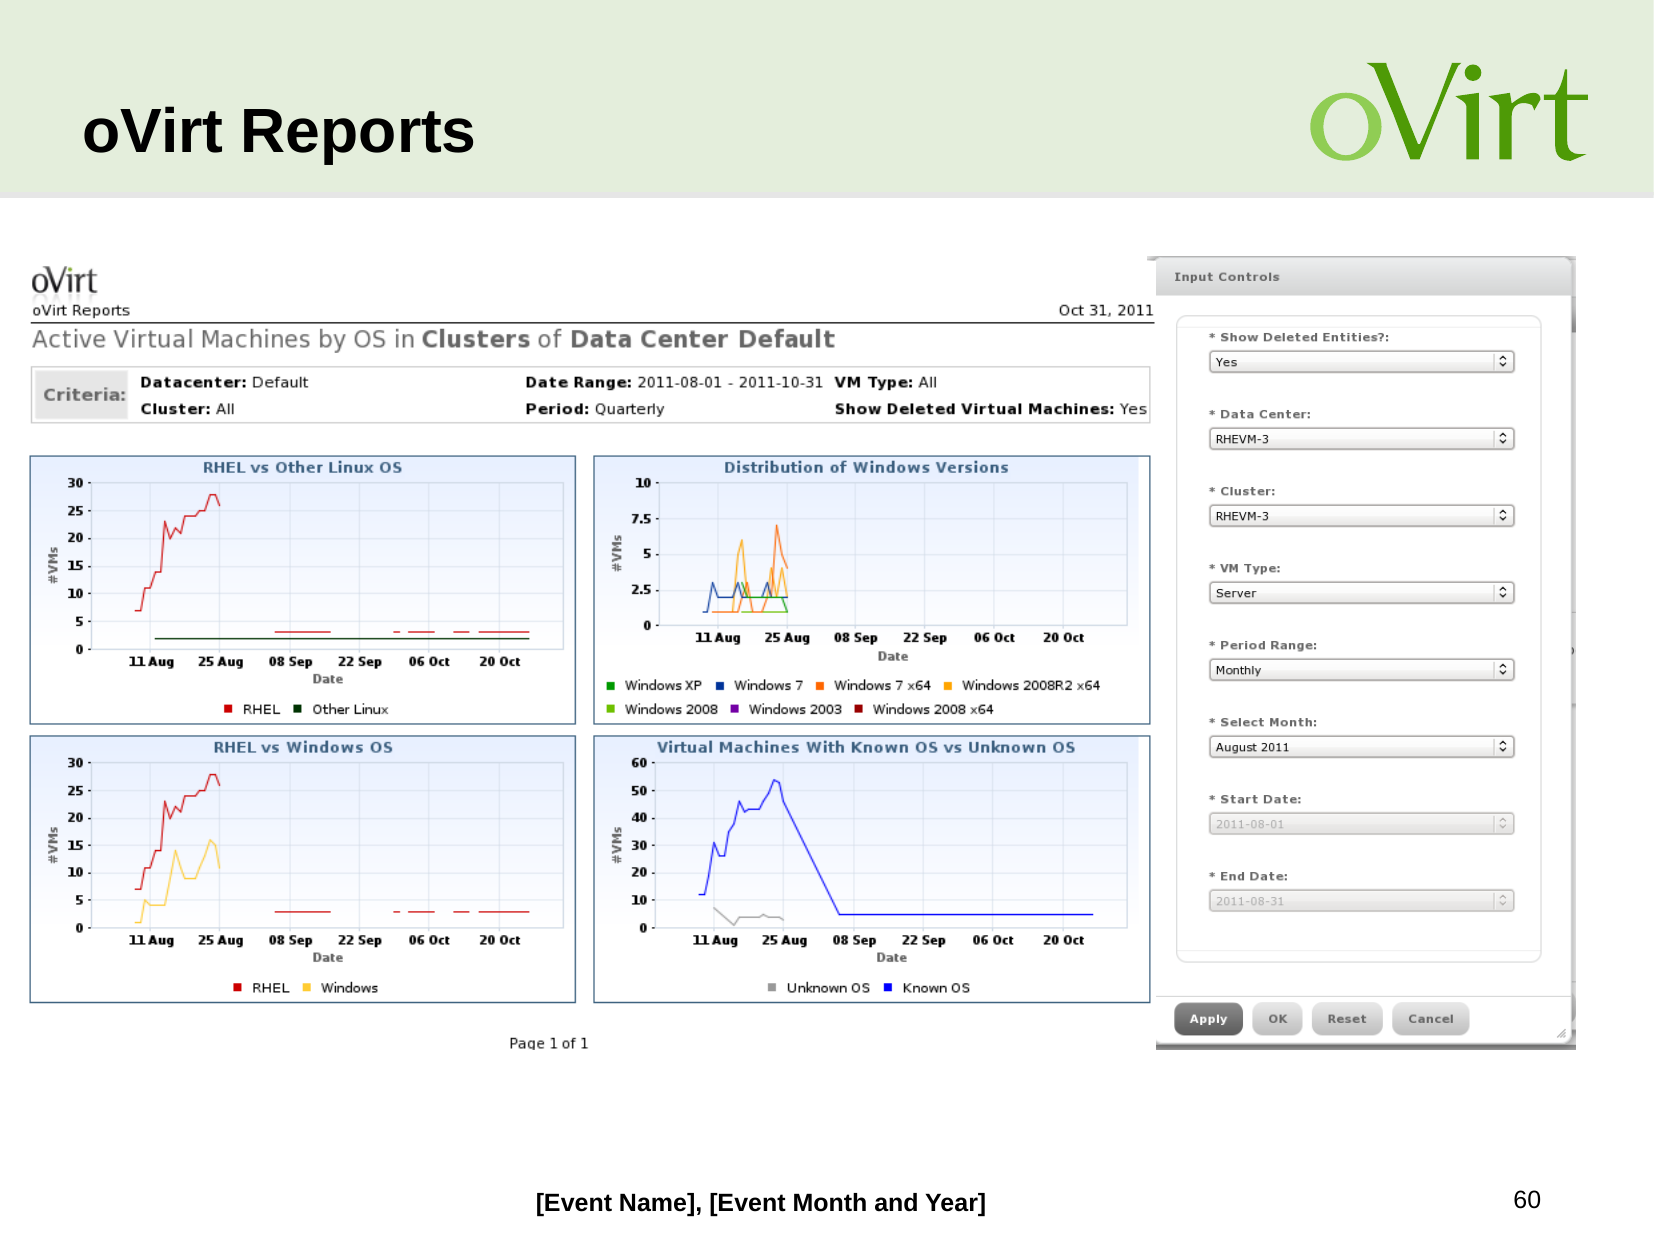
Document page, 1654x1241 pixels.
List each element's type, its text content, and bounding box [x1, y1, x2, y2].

title oVirt Reports [82, 37, 1571, 226]
picture [23, 256, 1576, 1051]
